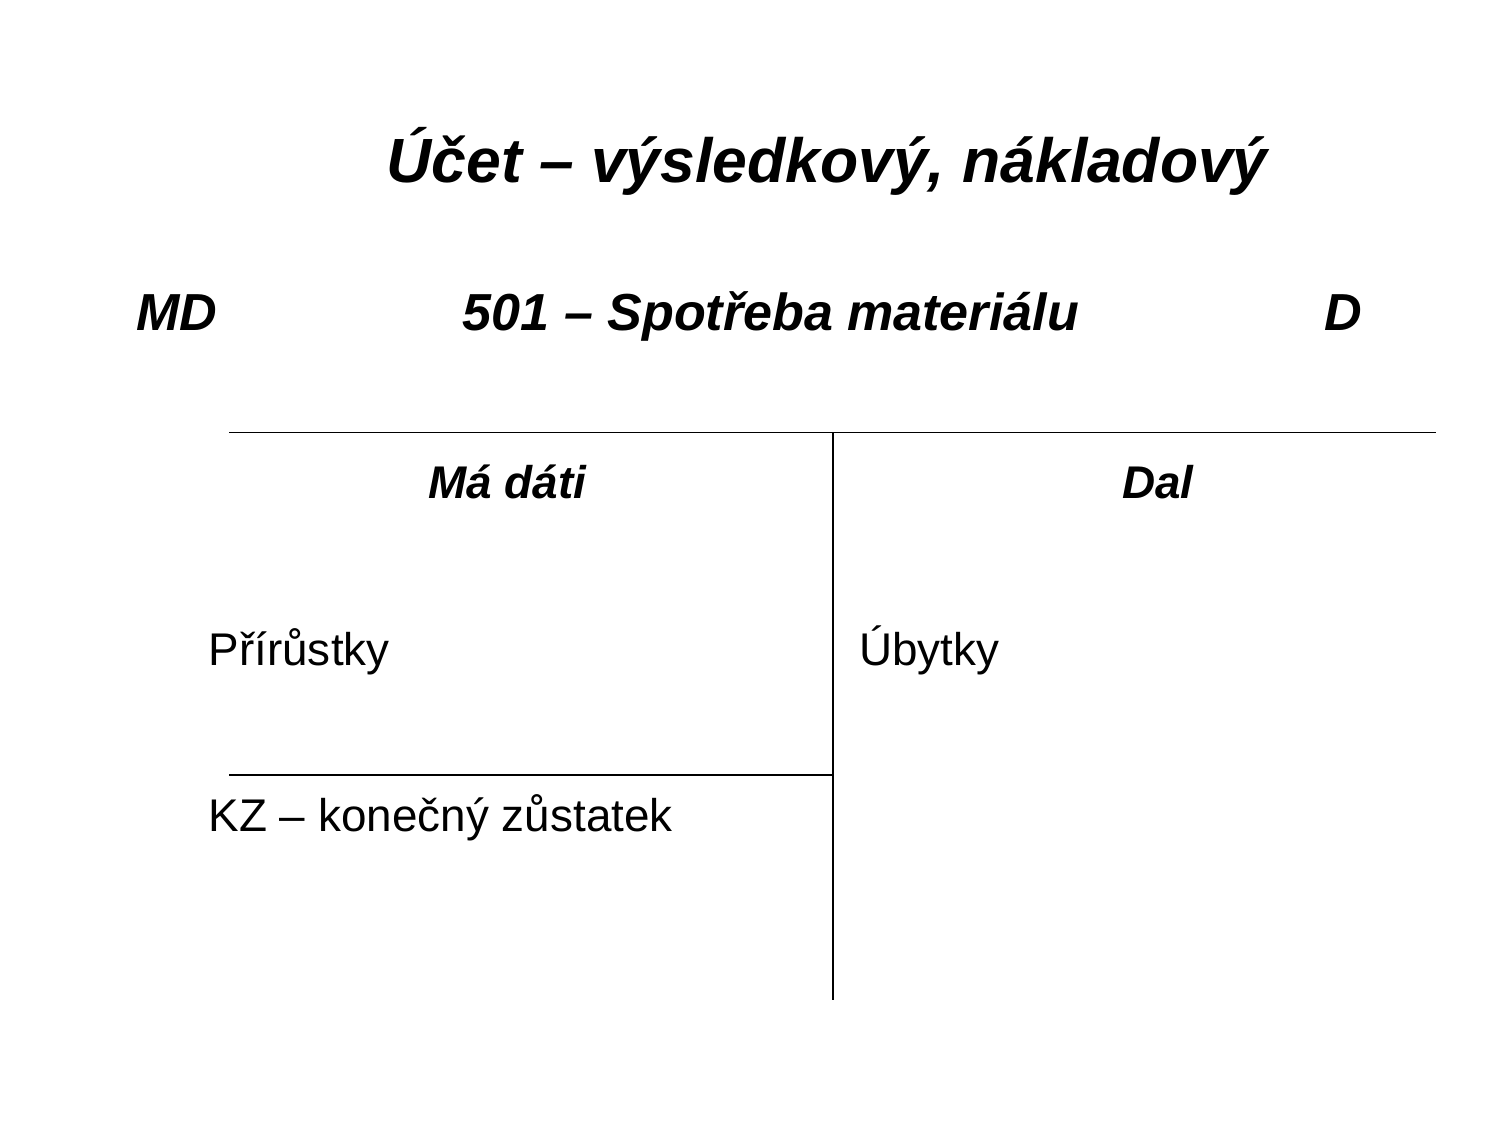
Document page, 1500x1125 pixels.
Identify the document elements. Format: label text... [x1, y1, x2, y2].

text_box Má dáti Přírůstky KZ – konečný zůstatek [193, 456, 821, 1083]
title Účet – výsledkový, nákladový [188, 35, 1468, 279]
list MD 501 – Spotřeba materiálu D [75, 283, 1426, 362]
text_box Dal Úbytky [844, 456, 1472, 1083]
